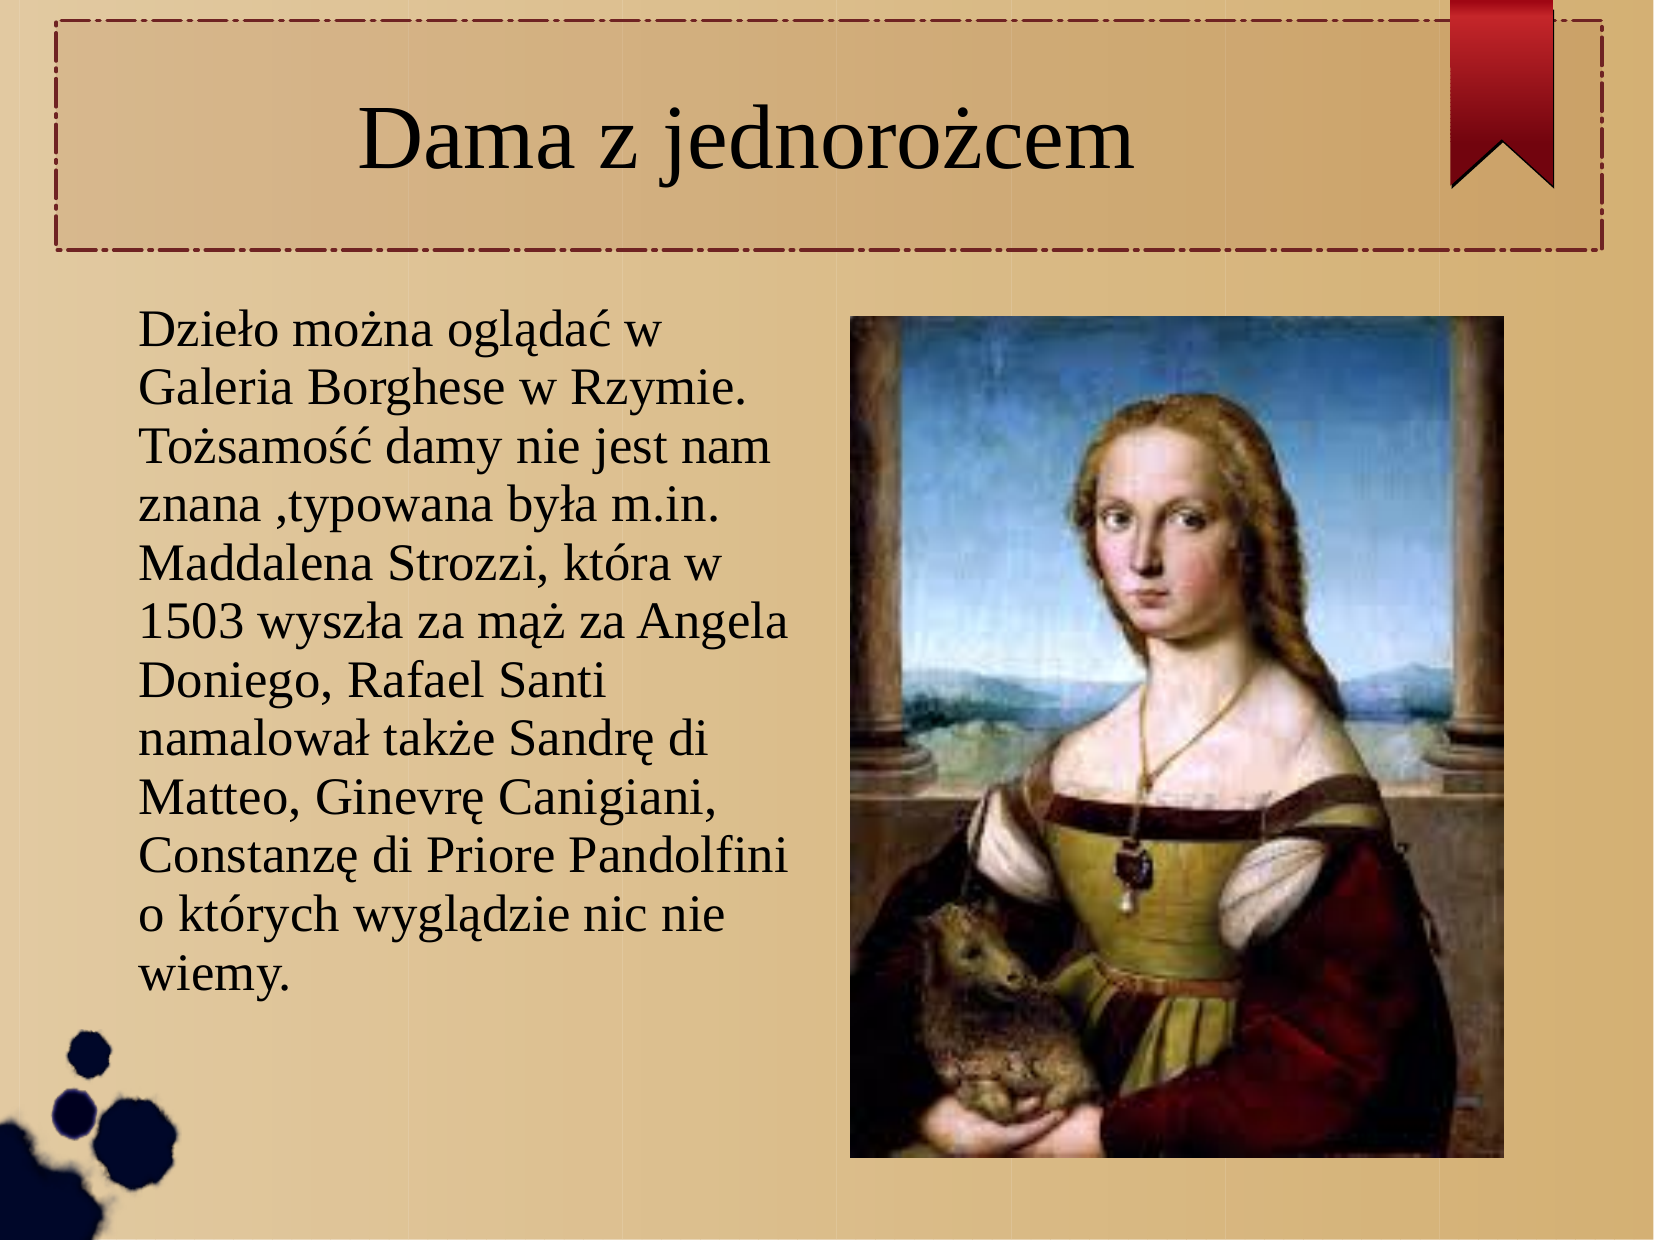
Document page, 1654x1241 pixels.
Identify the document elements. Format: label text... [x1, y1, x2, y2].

title Dama z jednorożcem [82, 47, 1412, 229]
list Dzieło można oglądać w Galeria Borghese w Rzymie. Tożsamość damy nie jest nam znana ,typowana była m.in. Maddalena Strozzi, która w 1503 wyszła za mąż za Angela Doniego, Rafael Santi namalował także Sandrę di Matteo, Ginevrę Canigiani, Constanzę di Priore Pandolfini o których wyglądzie nic nie wiemy. [82, 299, 815, 1019]
picture [850, 316, 1504, 1158]
